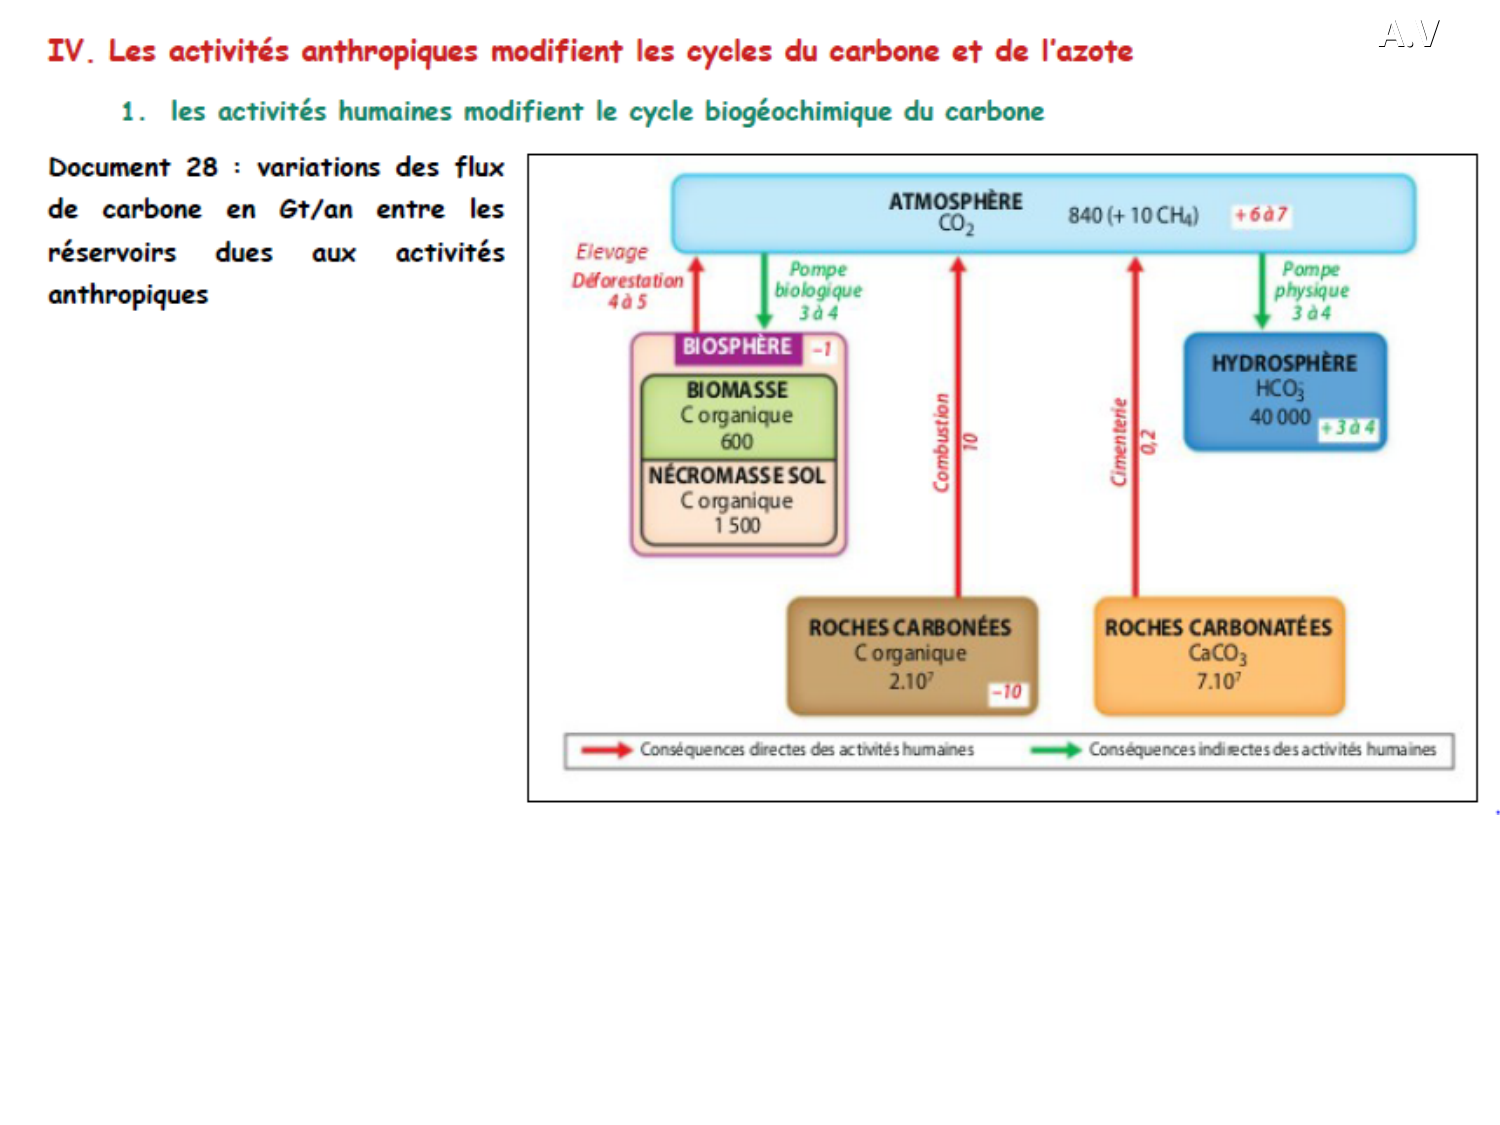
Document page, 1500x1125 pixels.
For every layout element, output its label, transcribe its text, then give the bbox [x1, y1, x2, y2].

picture [13, 18, 1500, 815]
text_box A.V [1363, 1, 1488, 63]
